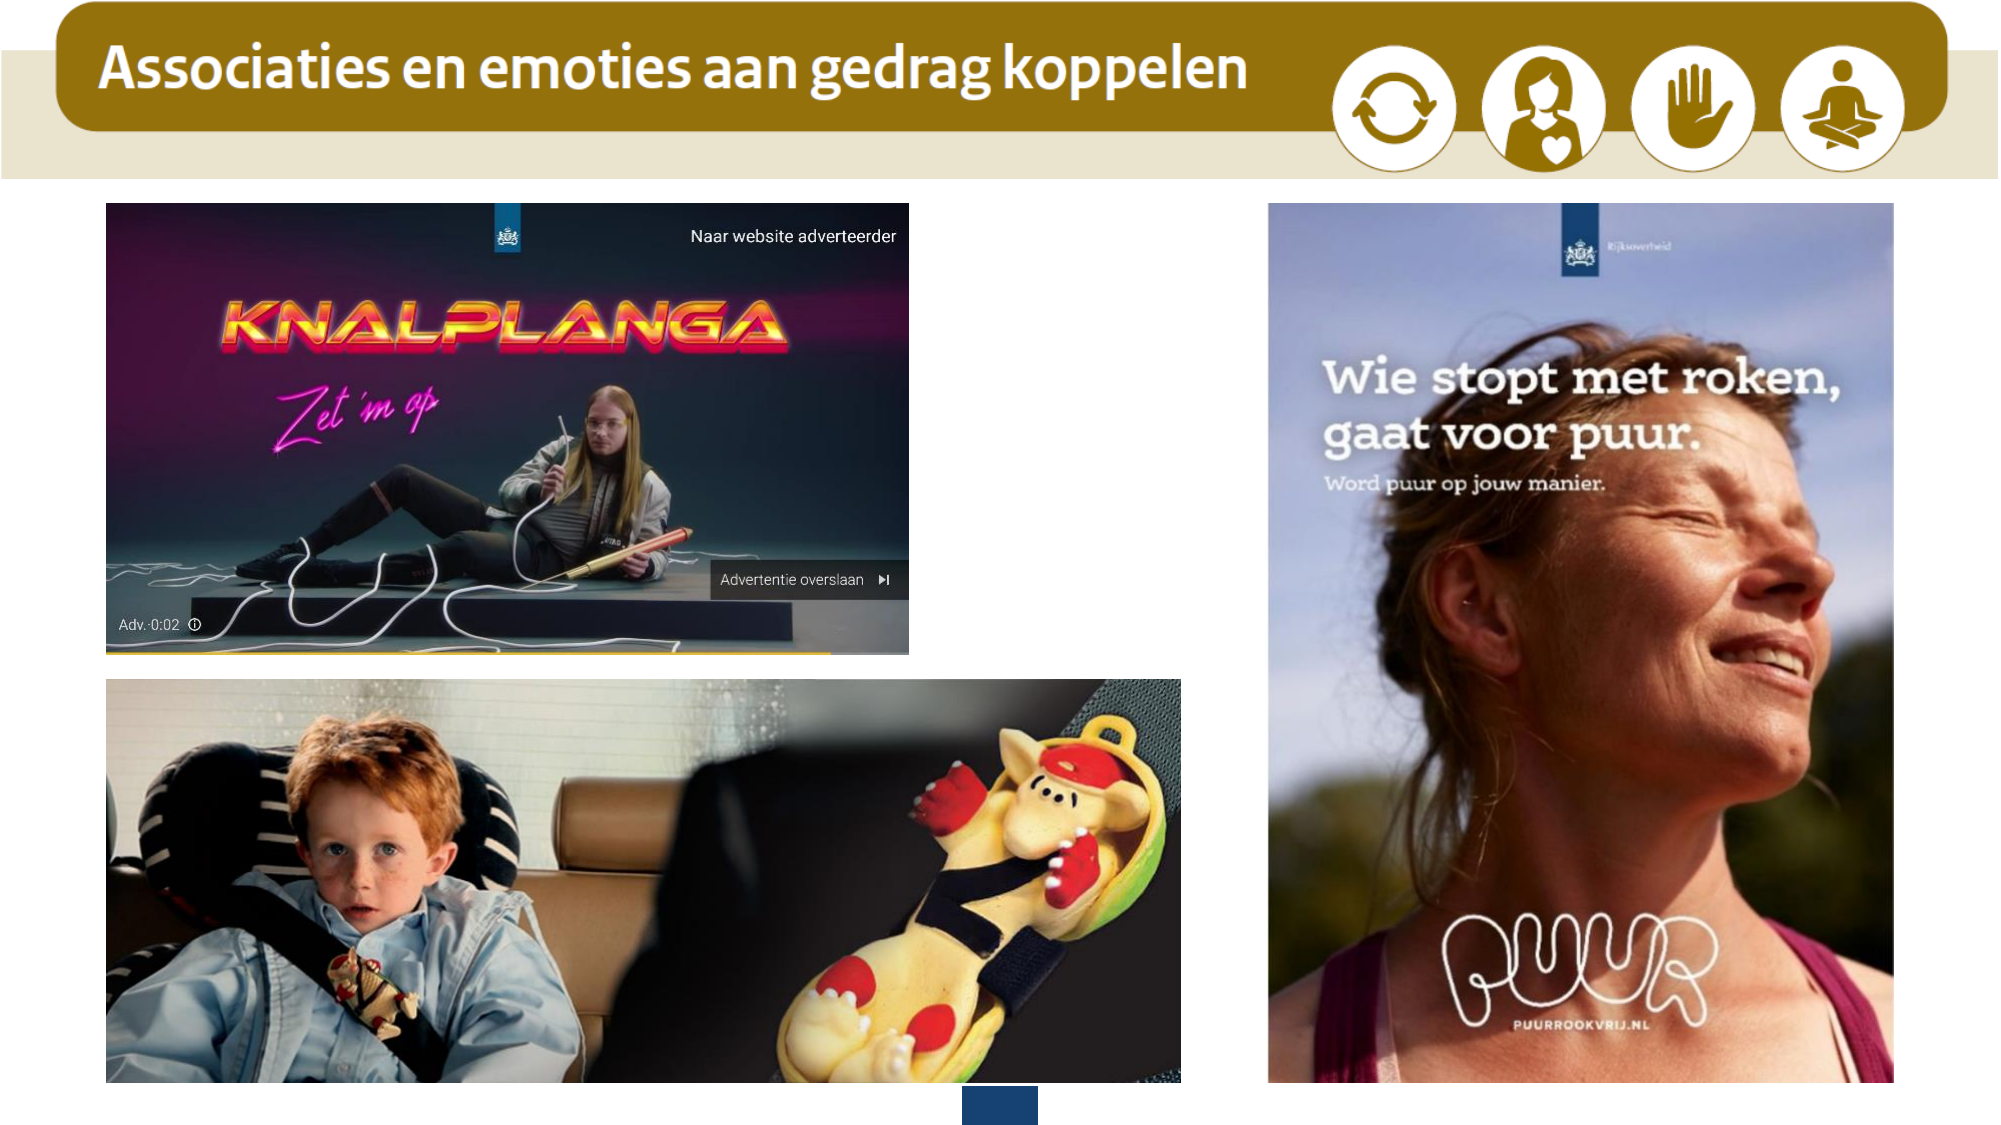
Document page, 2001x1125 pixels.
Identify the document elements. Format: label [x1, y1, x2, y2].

picture [0, 0, 1998, 179]
picture [106, 679, 1181, 1083]
picture [1267, 203, 1894, 1083]
picture [106, 203, 909, 655]
